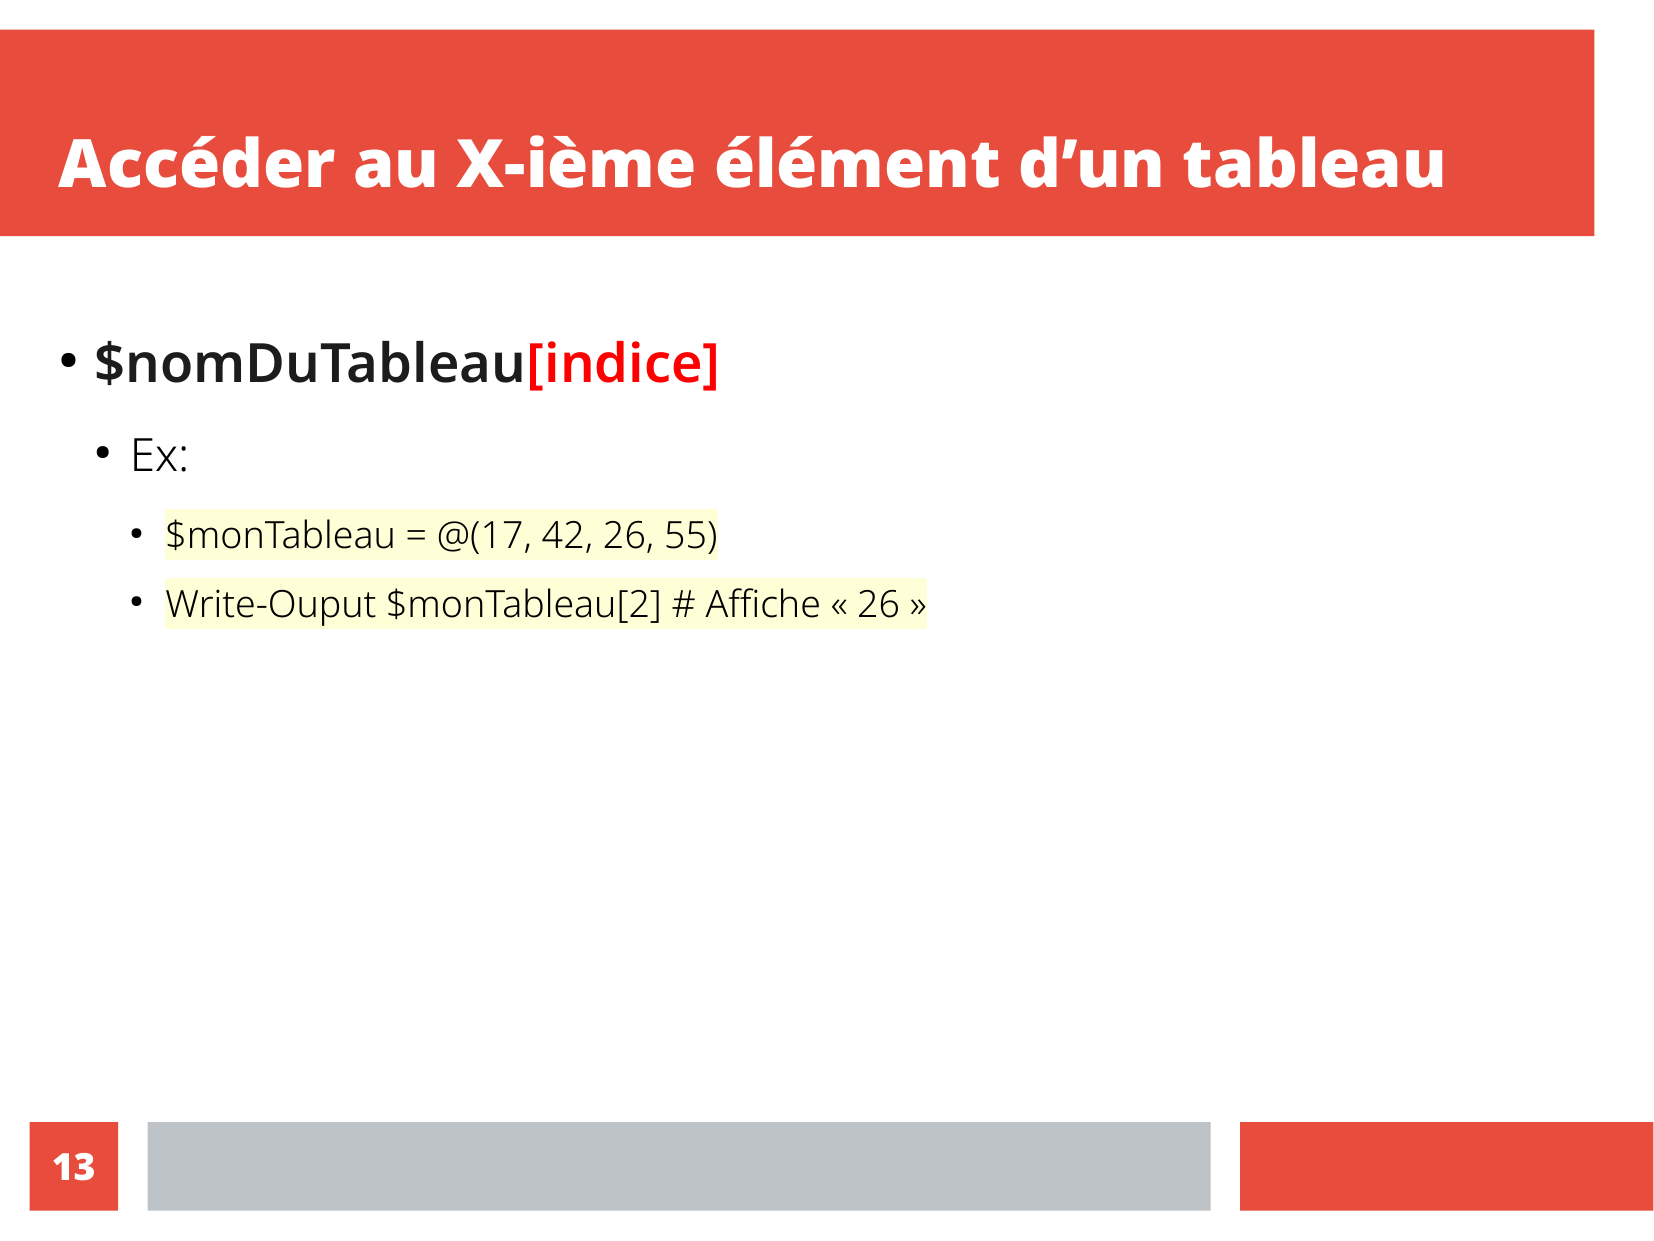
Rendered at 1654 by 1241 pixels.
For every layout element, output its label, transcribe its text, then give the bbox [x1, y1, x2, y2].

list $nomDuTableau[indice] Ex: $monTableau = @(17, 42, 26, 55) Write-Ouput $monTableau[2] # Affiche « 26 » [59, 324, 1565, 1093]
title Accéder au X-ième élément d’un tableau [59, 59, 1595, 207]
